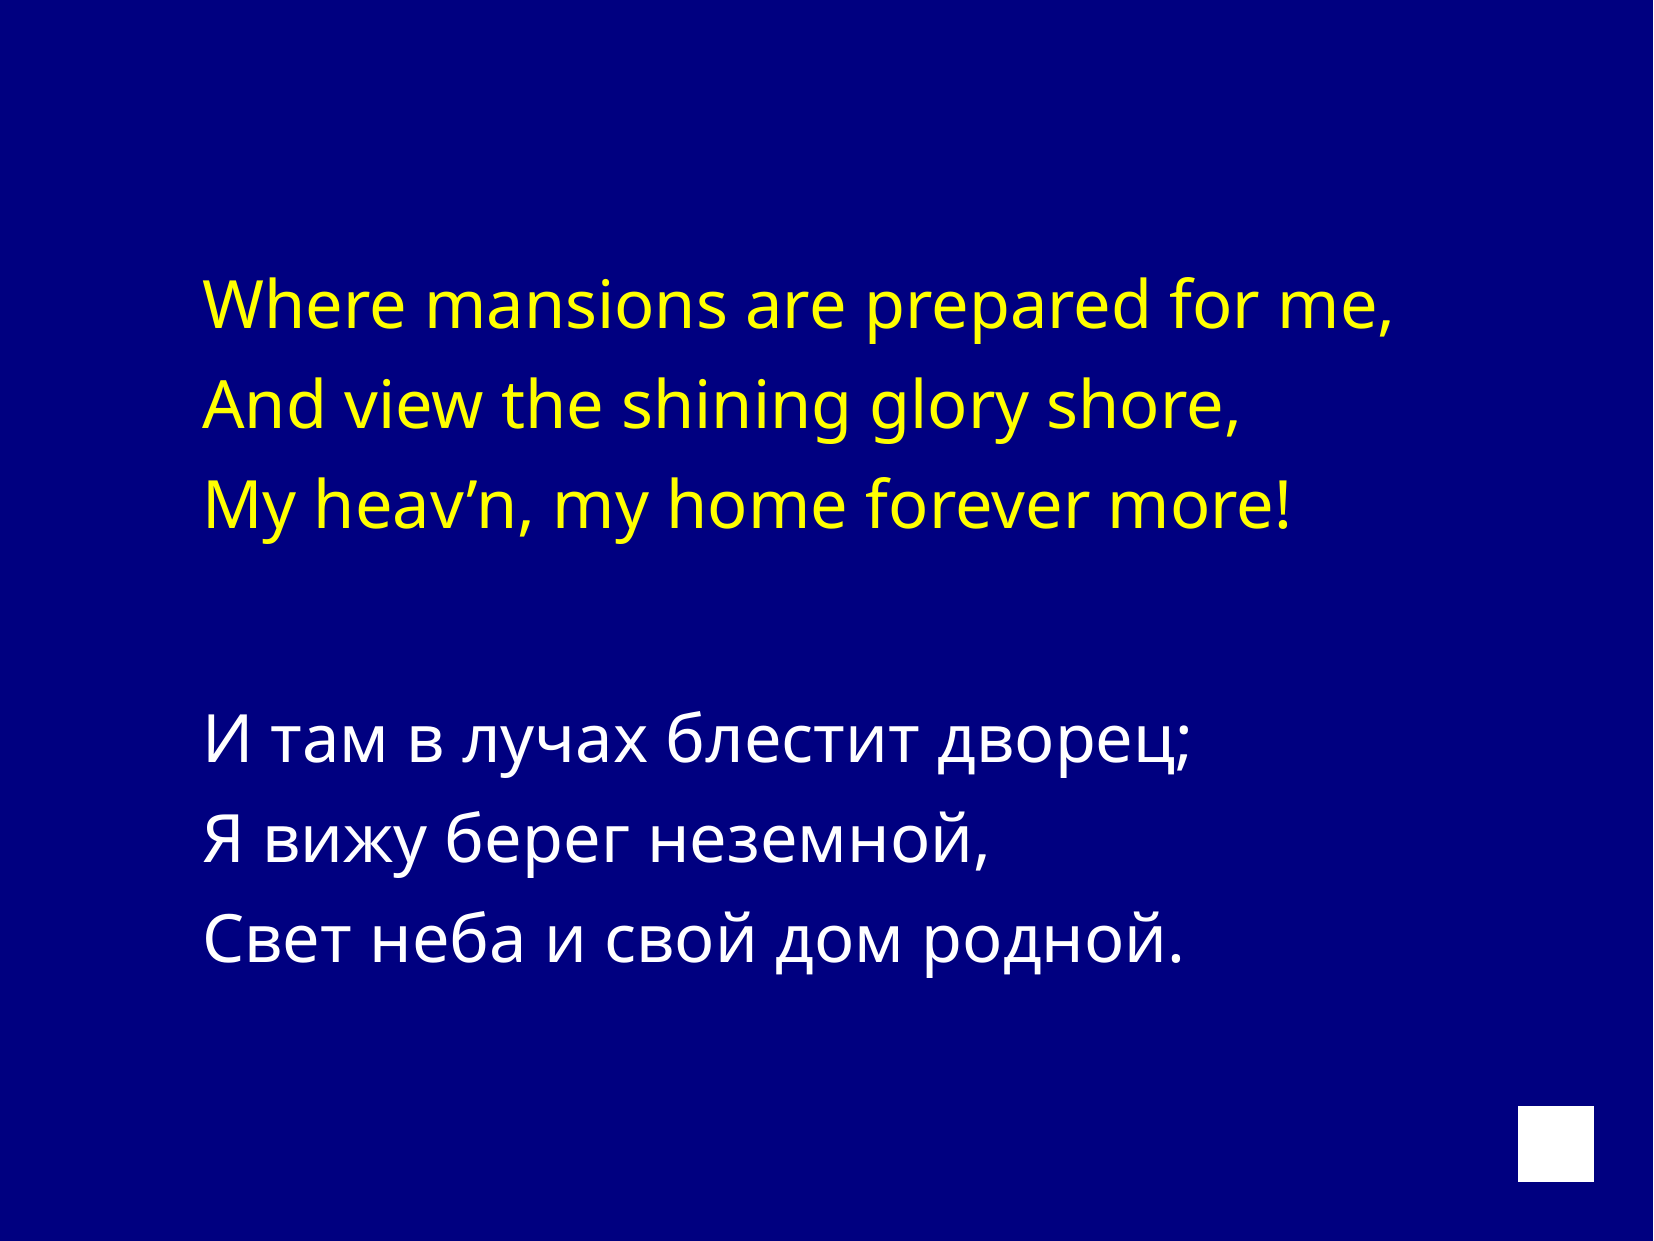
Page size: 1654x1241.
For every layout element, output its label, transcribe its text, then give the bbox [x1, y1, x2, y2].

text_box И там в лучах блестит дворец; Я вижу берег неземной, Свет неба и свой дом родной. [75, 675, 1576, 1163]
text_box Where mansions are prepared for me, And view the shining glory shore, My heav’n, my home forever more! [75, 150, 1576, 638]
text_box [1518, 1106, 1594, 1182]
